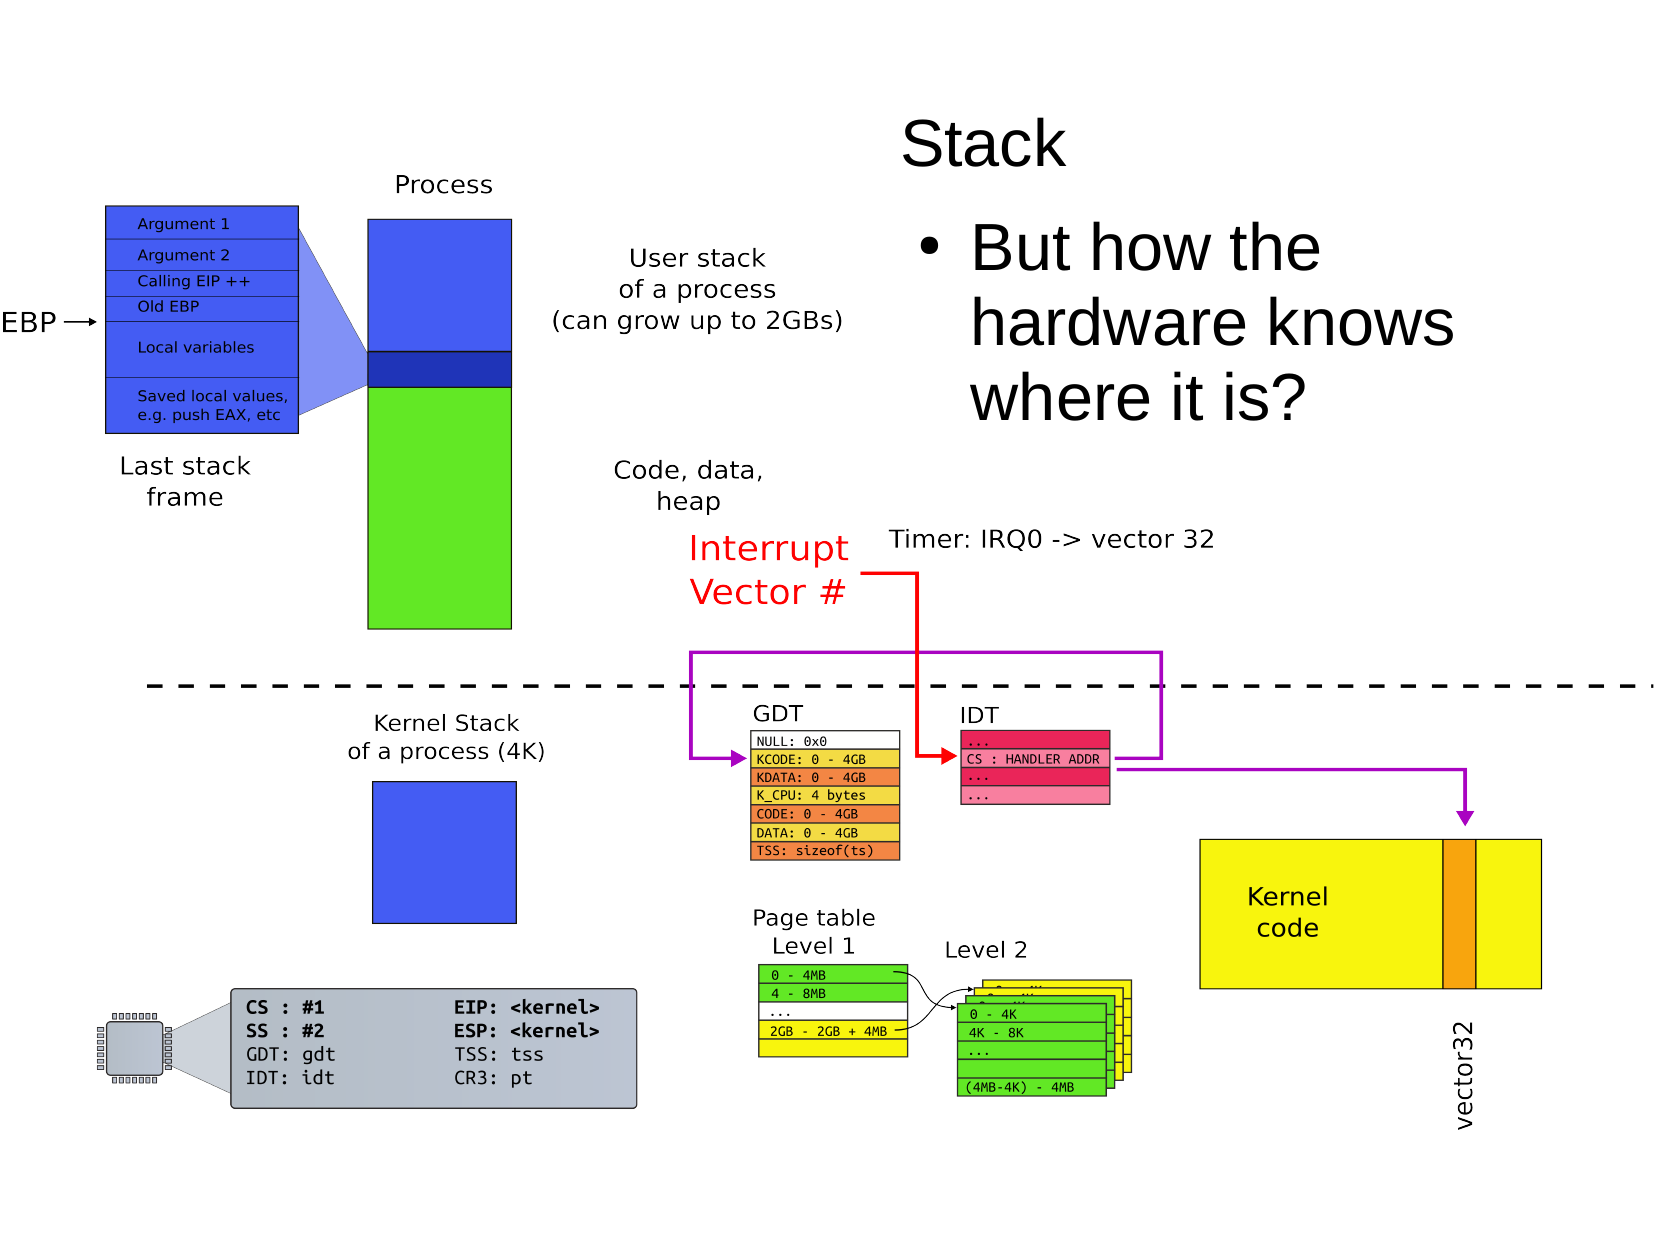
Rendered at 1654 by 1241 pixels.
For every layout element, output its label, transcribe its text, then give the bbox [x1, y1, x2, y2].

list Stack But how the hardware knows where it is? [900, 105, 1576, 175]
picture [3, 175, 1654, 1130]
